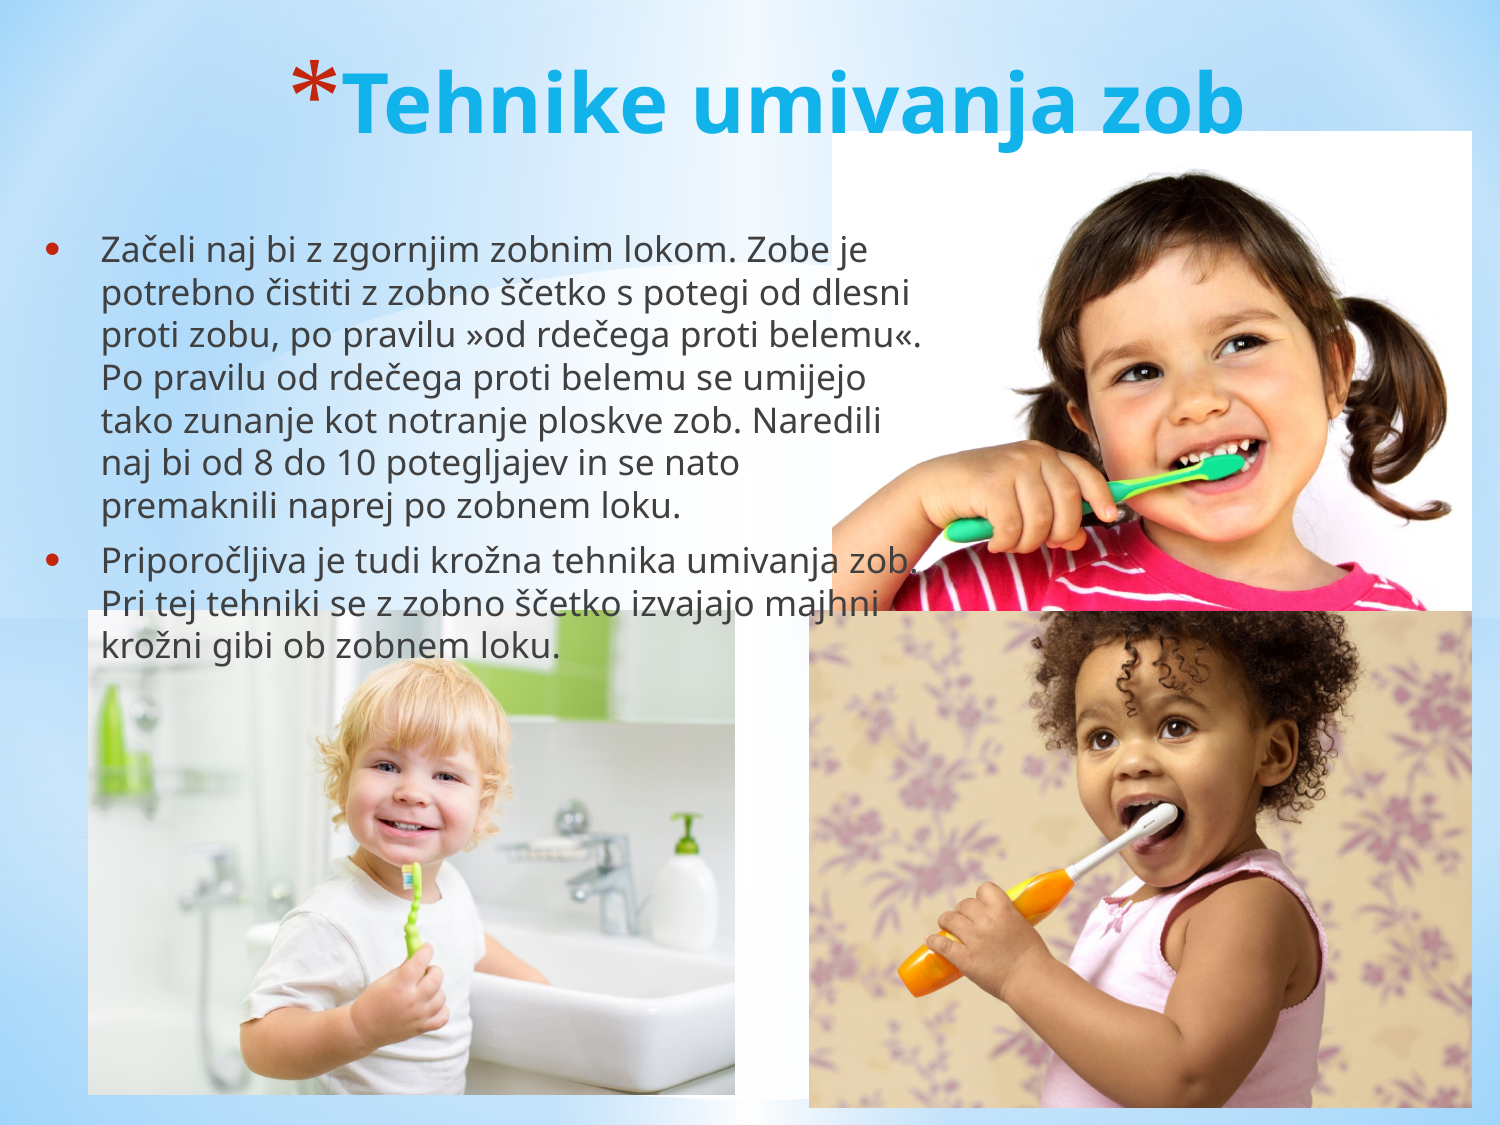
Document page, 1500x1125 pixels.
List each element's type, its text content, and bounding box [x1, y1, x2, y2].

picture [88, 693, 735, 1095]
picture [809, 131, 1472, 1108]
title Tehnike umivanja zob [112, 42, 1424, 167]
list Začeli naj bi z zgornjim zobnim lokom. Zobe je potrebno čistiti z zobno ščetko s potegi od dlesni proti zobu, po pravilu »od rdečega proti belemu«. Po pravilu od rdečega proti belemu se umijejo tako zunanje kot notranje ploskve zob. Naredili naj bi od 8 do 10 potegljajev in se nato premaknili naprej po zobnem loku. Priporočljiva je tudi krožna tehnika umivanja zob. Pri tej tehniki se z zobno ščetko izvajajo majhni krožni gibi ob zobnem loku. [29, 220, 939, 693]
